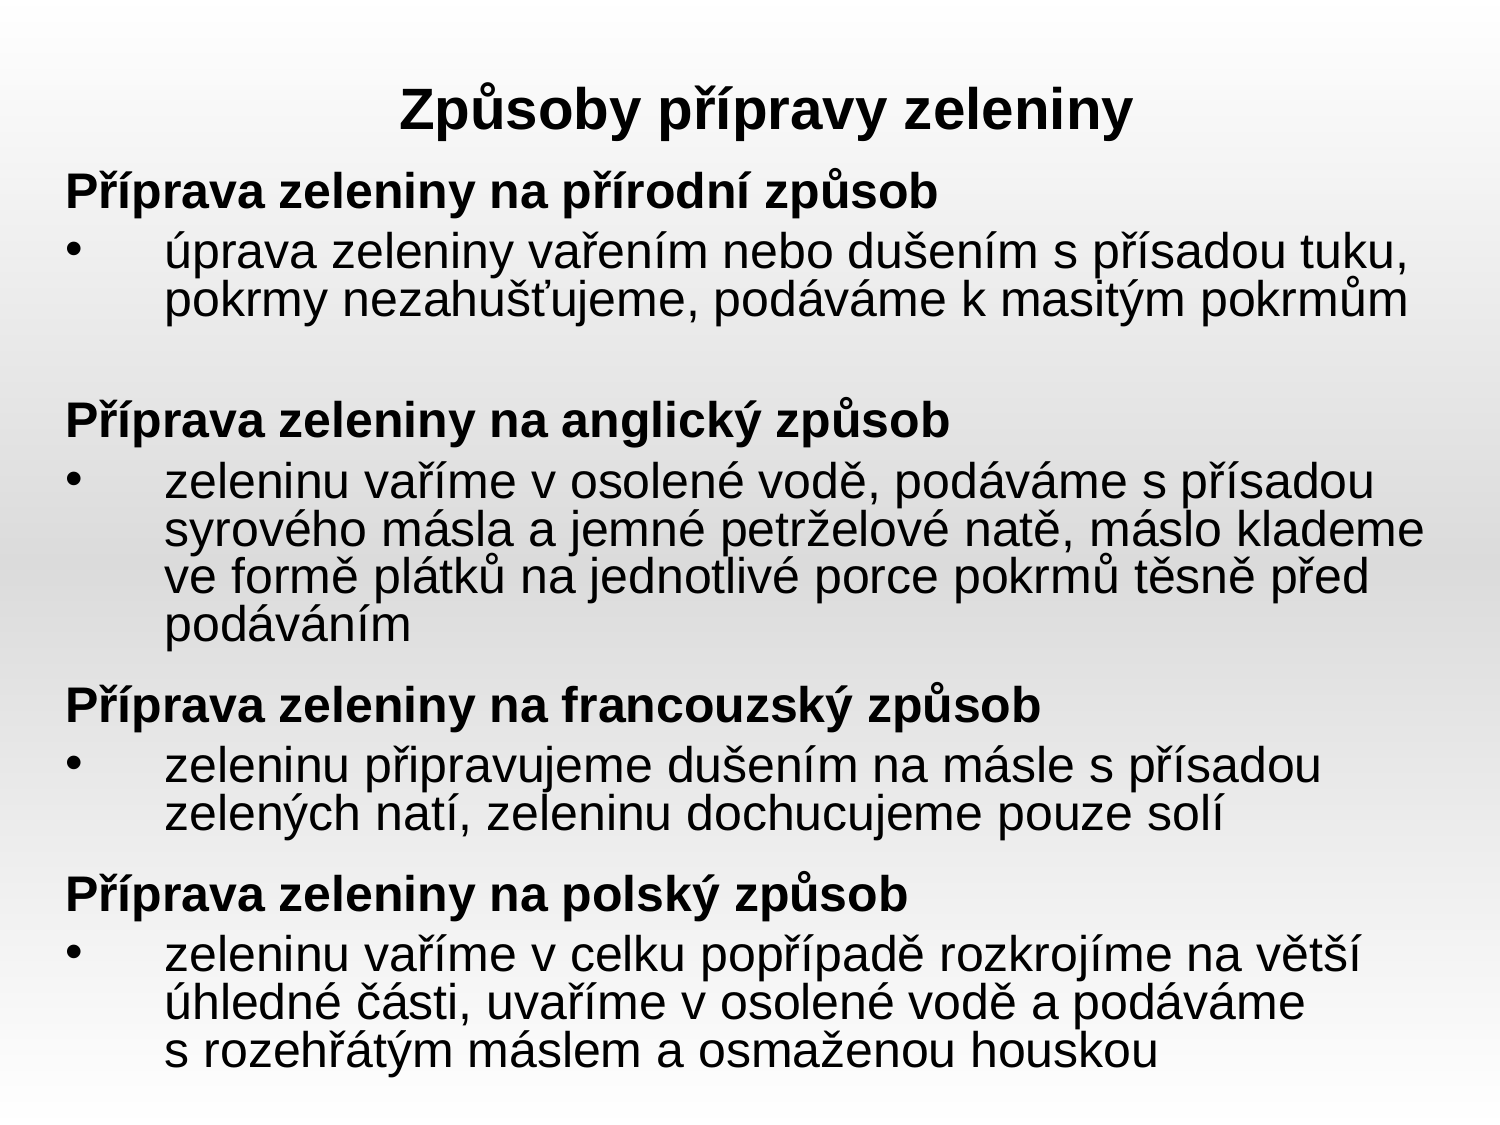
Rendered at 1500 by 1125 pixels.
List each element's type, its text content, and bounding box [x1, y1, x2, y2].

title Způsoby přípravy zeleniny [112, 49, 1438, 162]
list Příprava zeleniny na přírodní způsob úprava zeleniny vařením nebo dušením s přísadou tuku, pokrmy nezahušťujeme, podáváme k masitým pokrmům Příprava zeleniny na anglický způsob zeleninu vaříme v osolené vodě, podáváme s přísadou syrového másla a jemné petrželové natě, máslo klademe ve formě plátků na jednotlivé porce pokrmů těsně před podáváním Příprava zeleniny na francouzský způsob zeleninu připravujeme dušením na másle s přísadou zelených natí, zeleninu dochucujeme pouze solí Příprava zeleniny na polský způsob zeleninu vaříme v celku popřípadě rozkrojíme na větší úhledné části, uvaříme v osolené vodě a podáváme s rozehřátým máslem a osmaženou houskou [50, 162, 1450, 1101]
